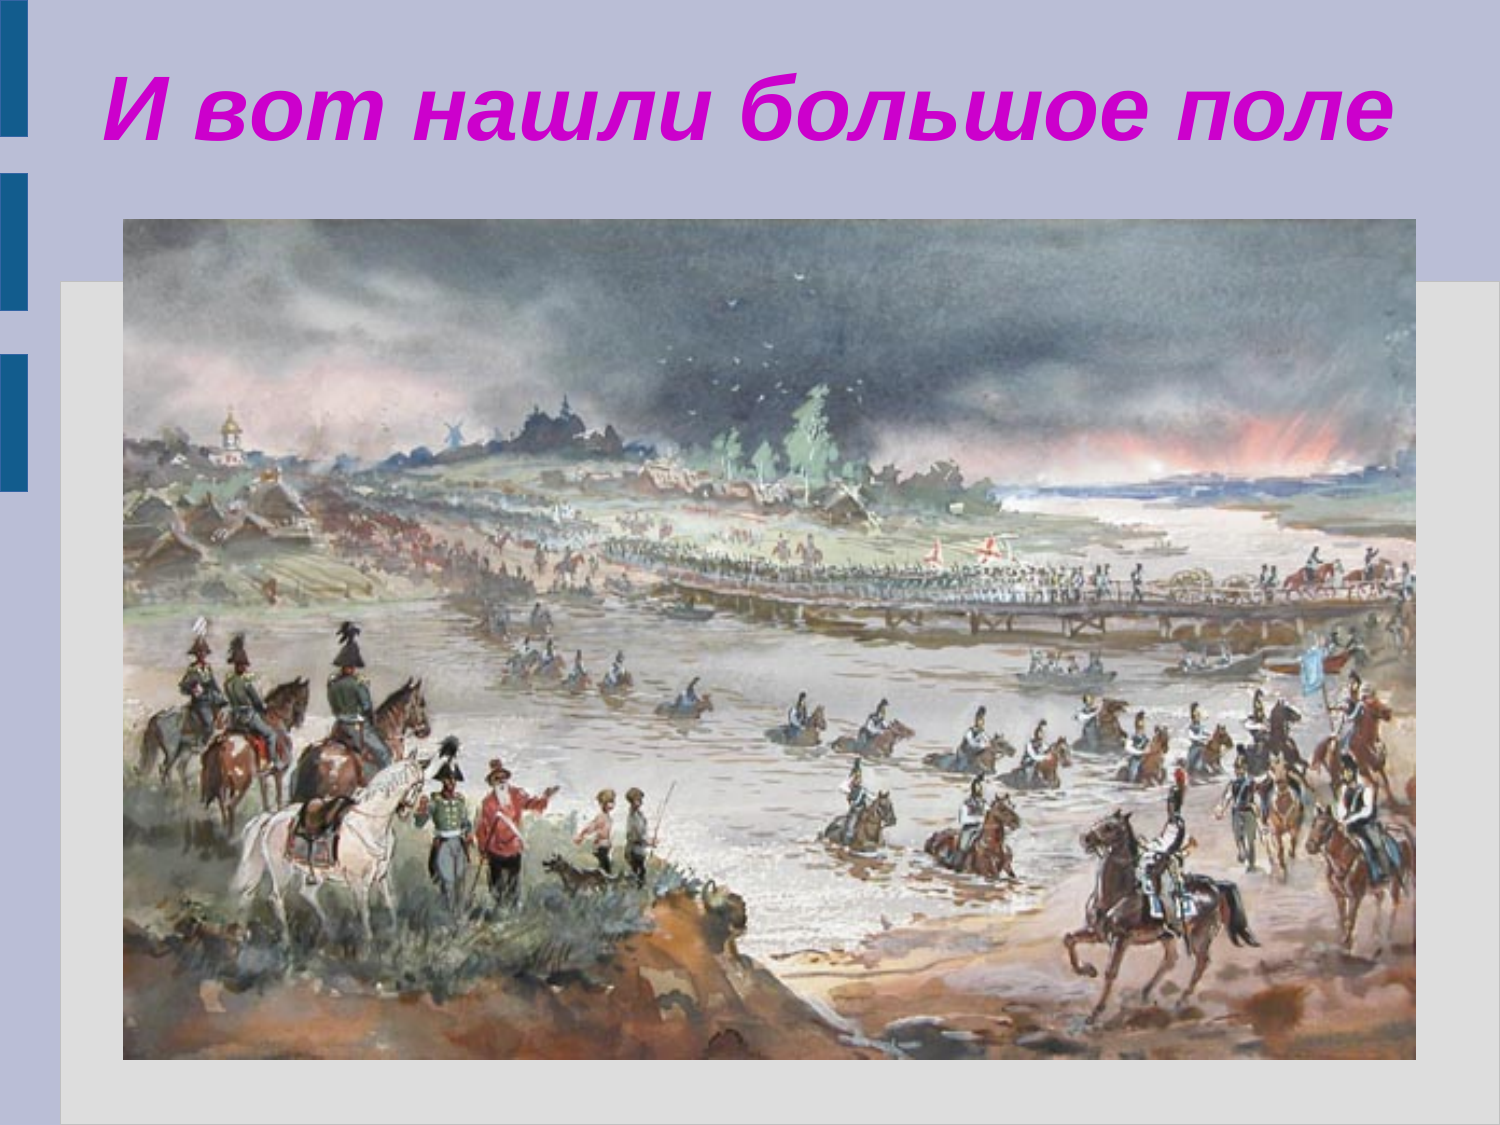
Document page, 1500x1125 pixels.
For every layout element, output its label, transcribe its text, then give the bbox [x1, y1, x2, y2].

picture [123, 219, 1416, 1060]
title И вот нашли большое поле [75, 45, 1426, 173]
